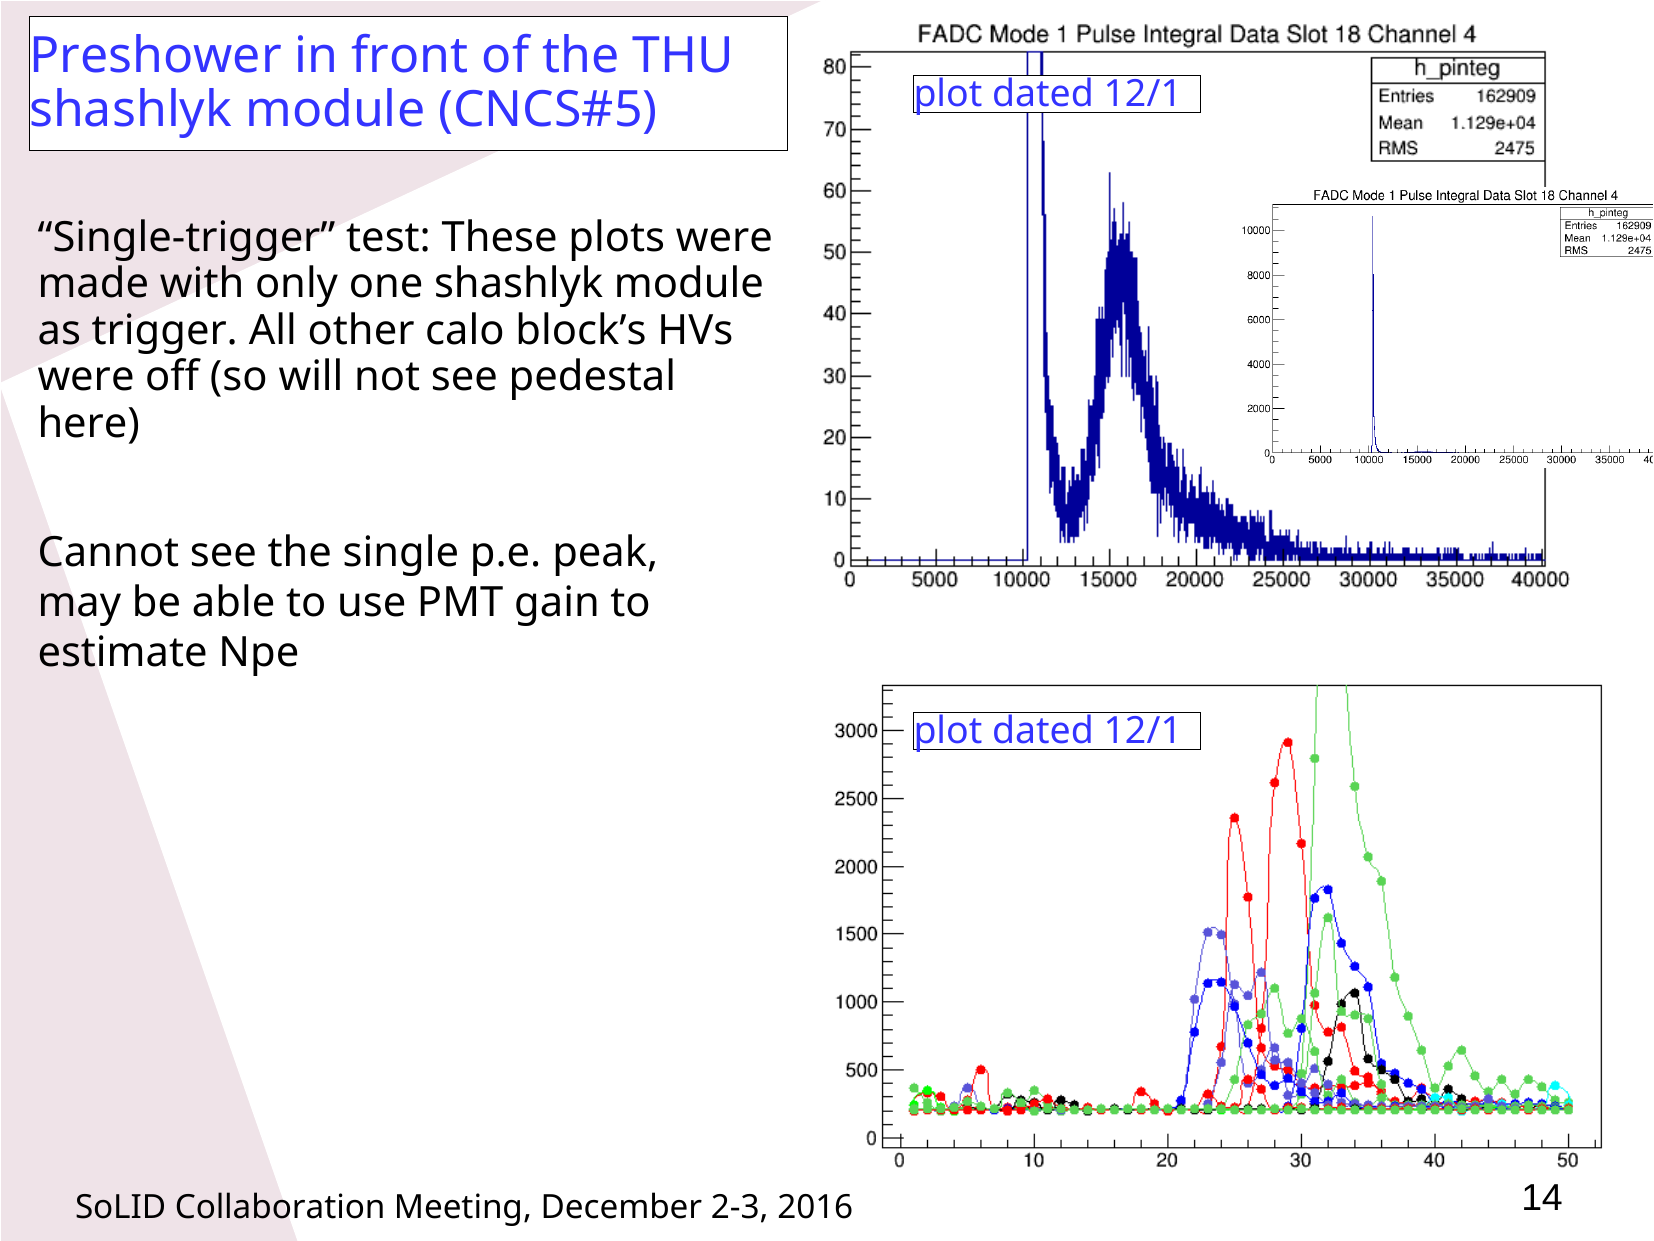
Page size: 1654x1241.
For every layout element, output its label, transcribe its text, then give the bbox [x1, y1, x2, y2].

text_box Preshower in front of the THU shashlyk module (CNCS#5) [29, 16, 788, 151]
text_box plot dated 12/1 [913, 75, 1201, 113]
picture [816, 11, 1653, 601]
text_box “Single-trigger” test: These plots were made with only one shashlyk module as trigger. All other calo block’s HVs were off (so will not see pedestal here) [37, 214, 788, 451]
text_box plot dated 12/1 [913, 712, 1201, 750]
picture [825, 674, 1613, 1174]
text_box Cannot see the single p.e. peak, may be able to use PMT gain to estimate Npe [37, 525, 751, 713]
